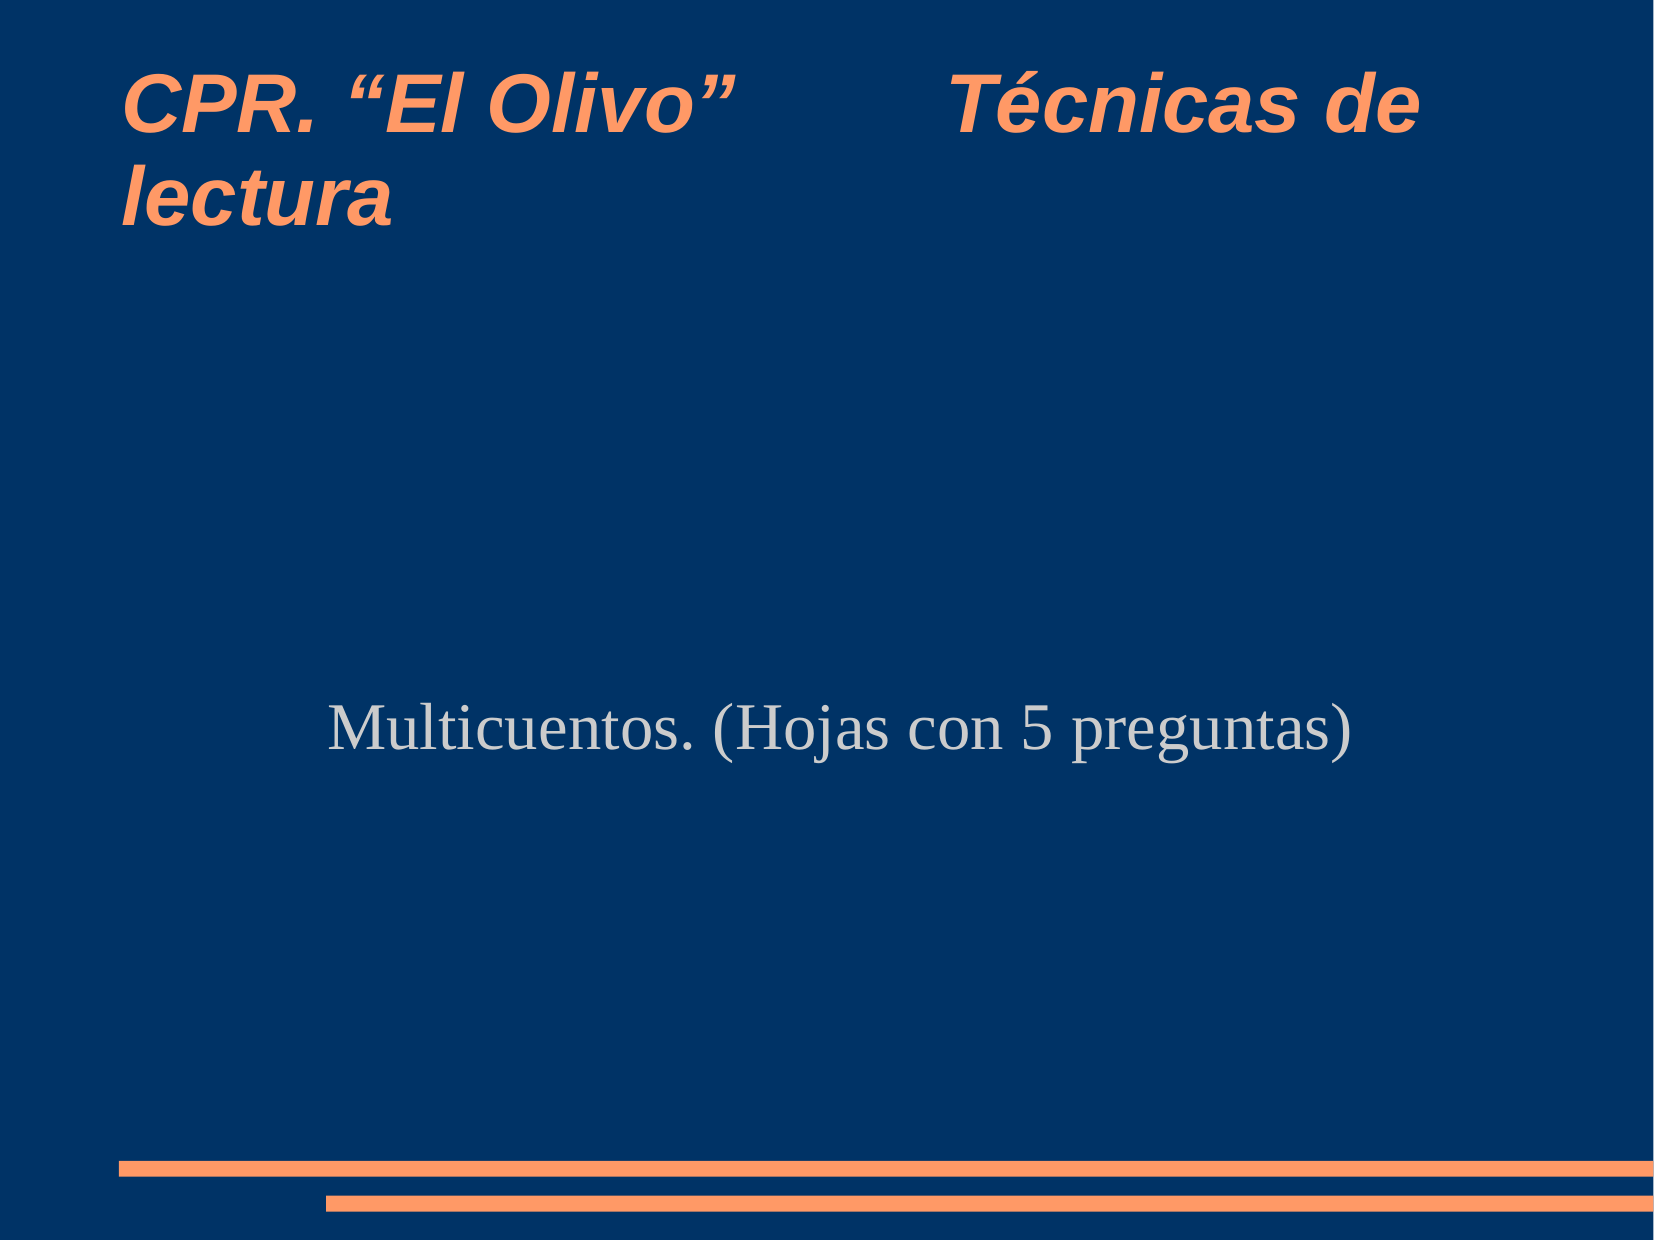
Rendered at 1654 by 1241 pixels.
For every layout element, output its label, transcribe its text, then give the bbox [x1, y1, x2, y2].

subtitle Multicuentos. (Hojas con 5 preguntas) [121, 322, 1561, 1132]
title CPR. “El Olivo” Técnicas de lectura [121, 46, 1534, 254]
